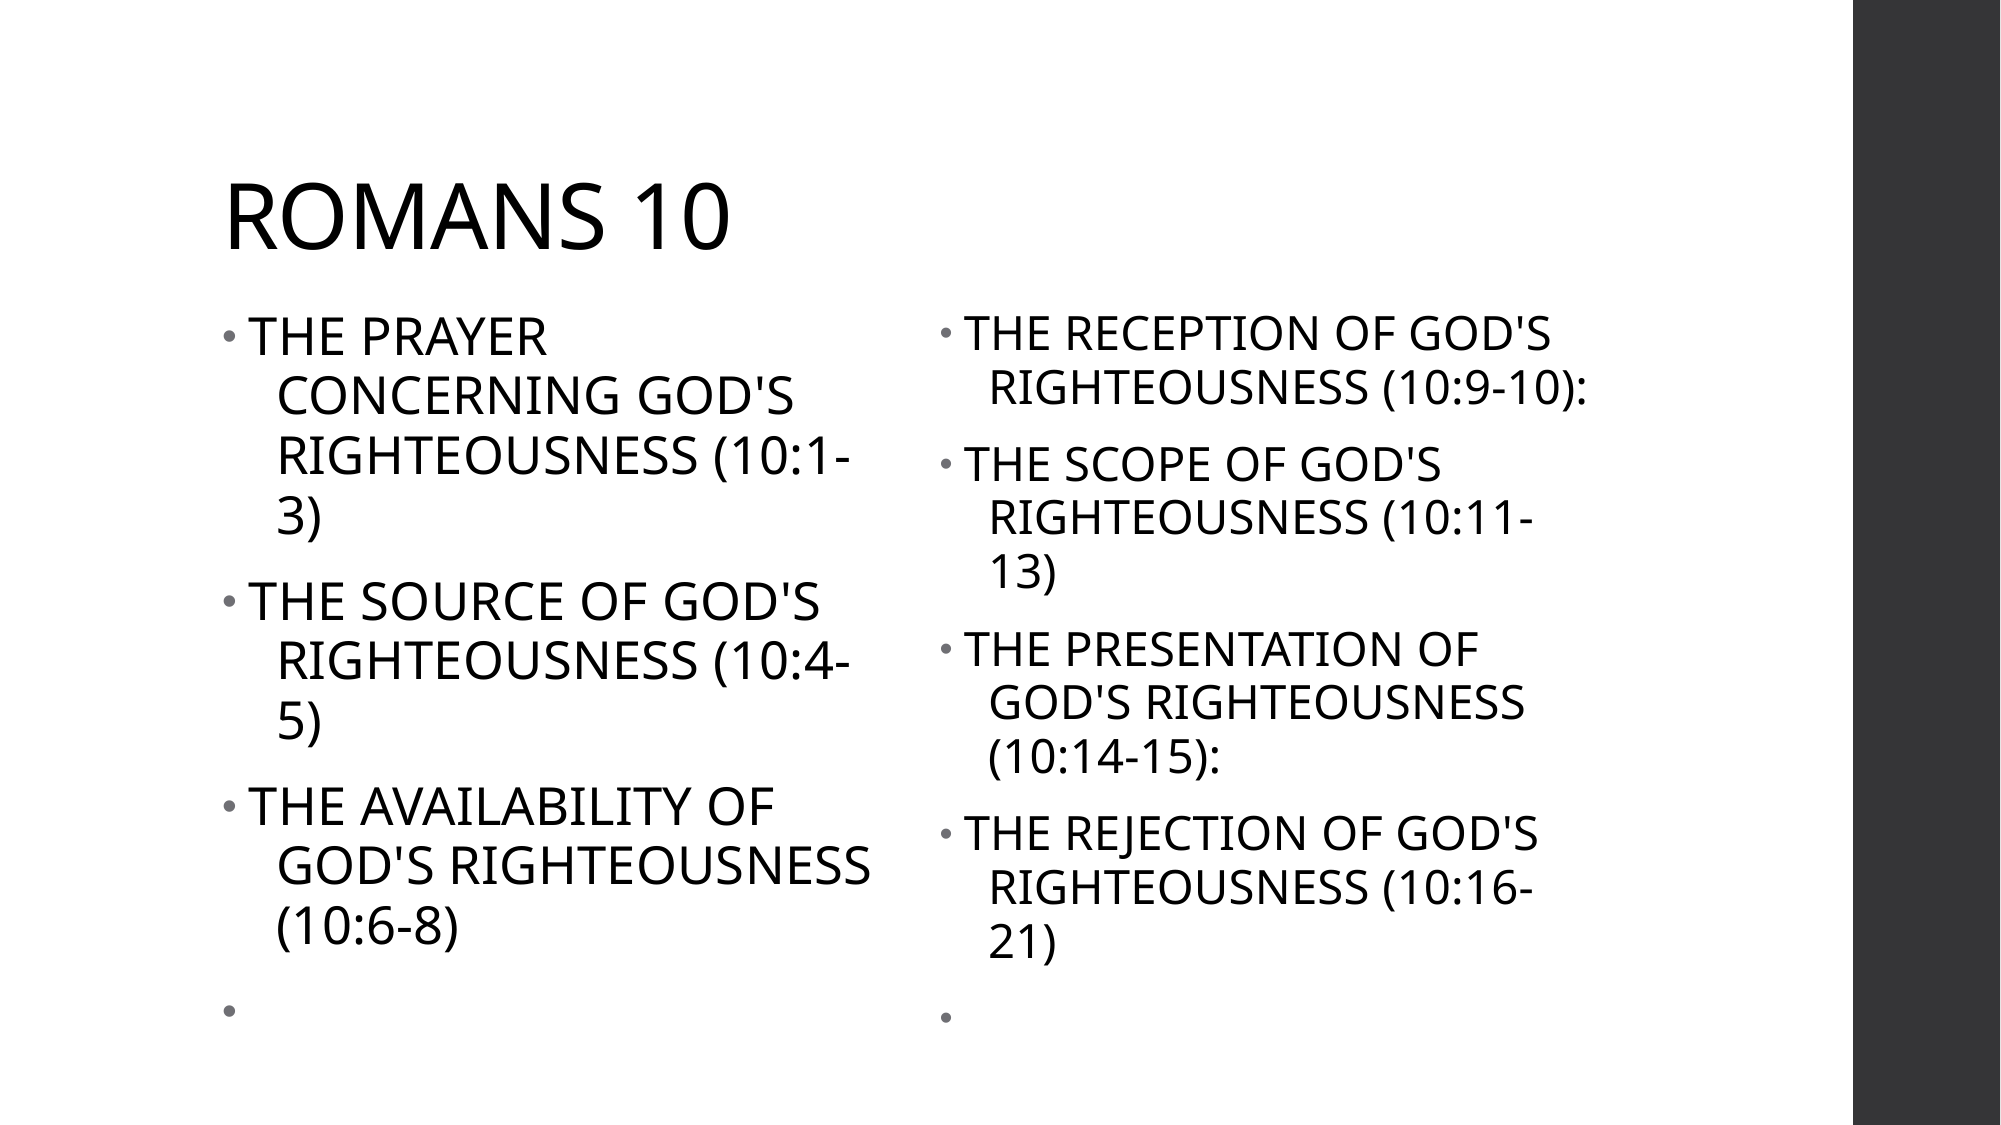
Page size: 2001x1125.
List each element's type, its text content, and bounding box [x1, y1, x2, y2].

list THE RECEPTION OF GOD'S RIGHTEOUSNESS (10:9-10): THE SCOPE OF GOD'S RIGHTEOUSNESS (10:11-13) THE PRESENTATION OF GOD'S RIGHTEOUSNESS (10:14-15): THE REJECTION OF GOD'S RIGHTEOUSNESS (10:16-21) [924, 299, 1617, 1014]
title ROMANS 10 [206, 60, 1797, 278]
list THE PRAYER CONCERNING GOD'S RIGHTEOUSNESS (10:1-3) THE SOURCE OF GOD'S RIGHTEOUSNESS (10:4-5) THE AVAILABILITY OF GOD'S RIGHTEOUSNESS (10:6-8) [207, 299, 900, 1014]
